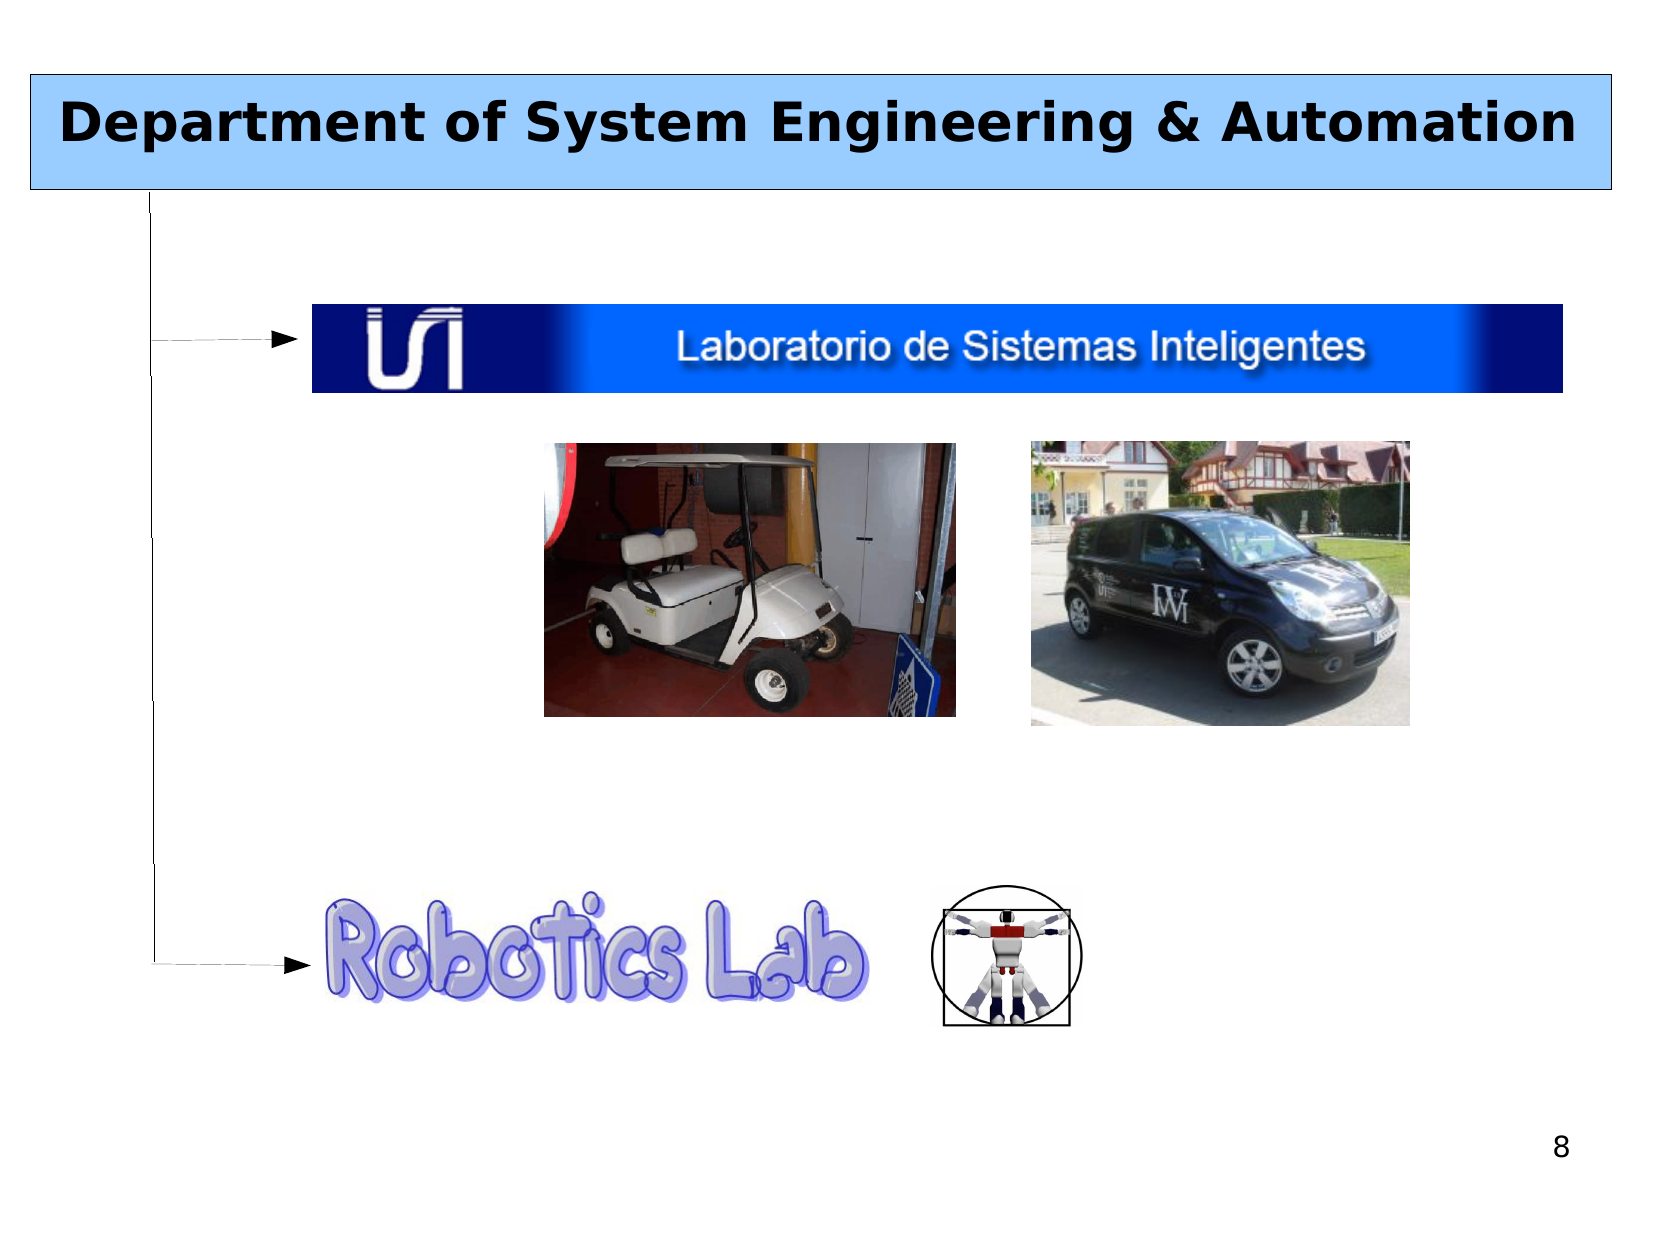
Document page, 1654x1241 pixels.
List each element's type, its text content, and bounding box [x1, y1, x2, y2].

picture [325, 890, 870, 1005]
picture [930, 885, 1083, 1027]
text_box [30, 74, 1612, 190]
text_box Department of System Engineering & Automation [44, 83, 1595, 162]
picture [312, 304, 1563, 393]
picture [1031, 441, 1410, 726]
picture [544, 443, 956, 717]
